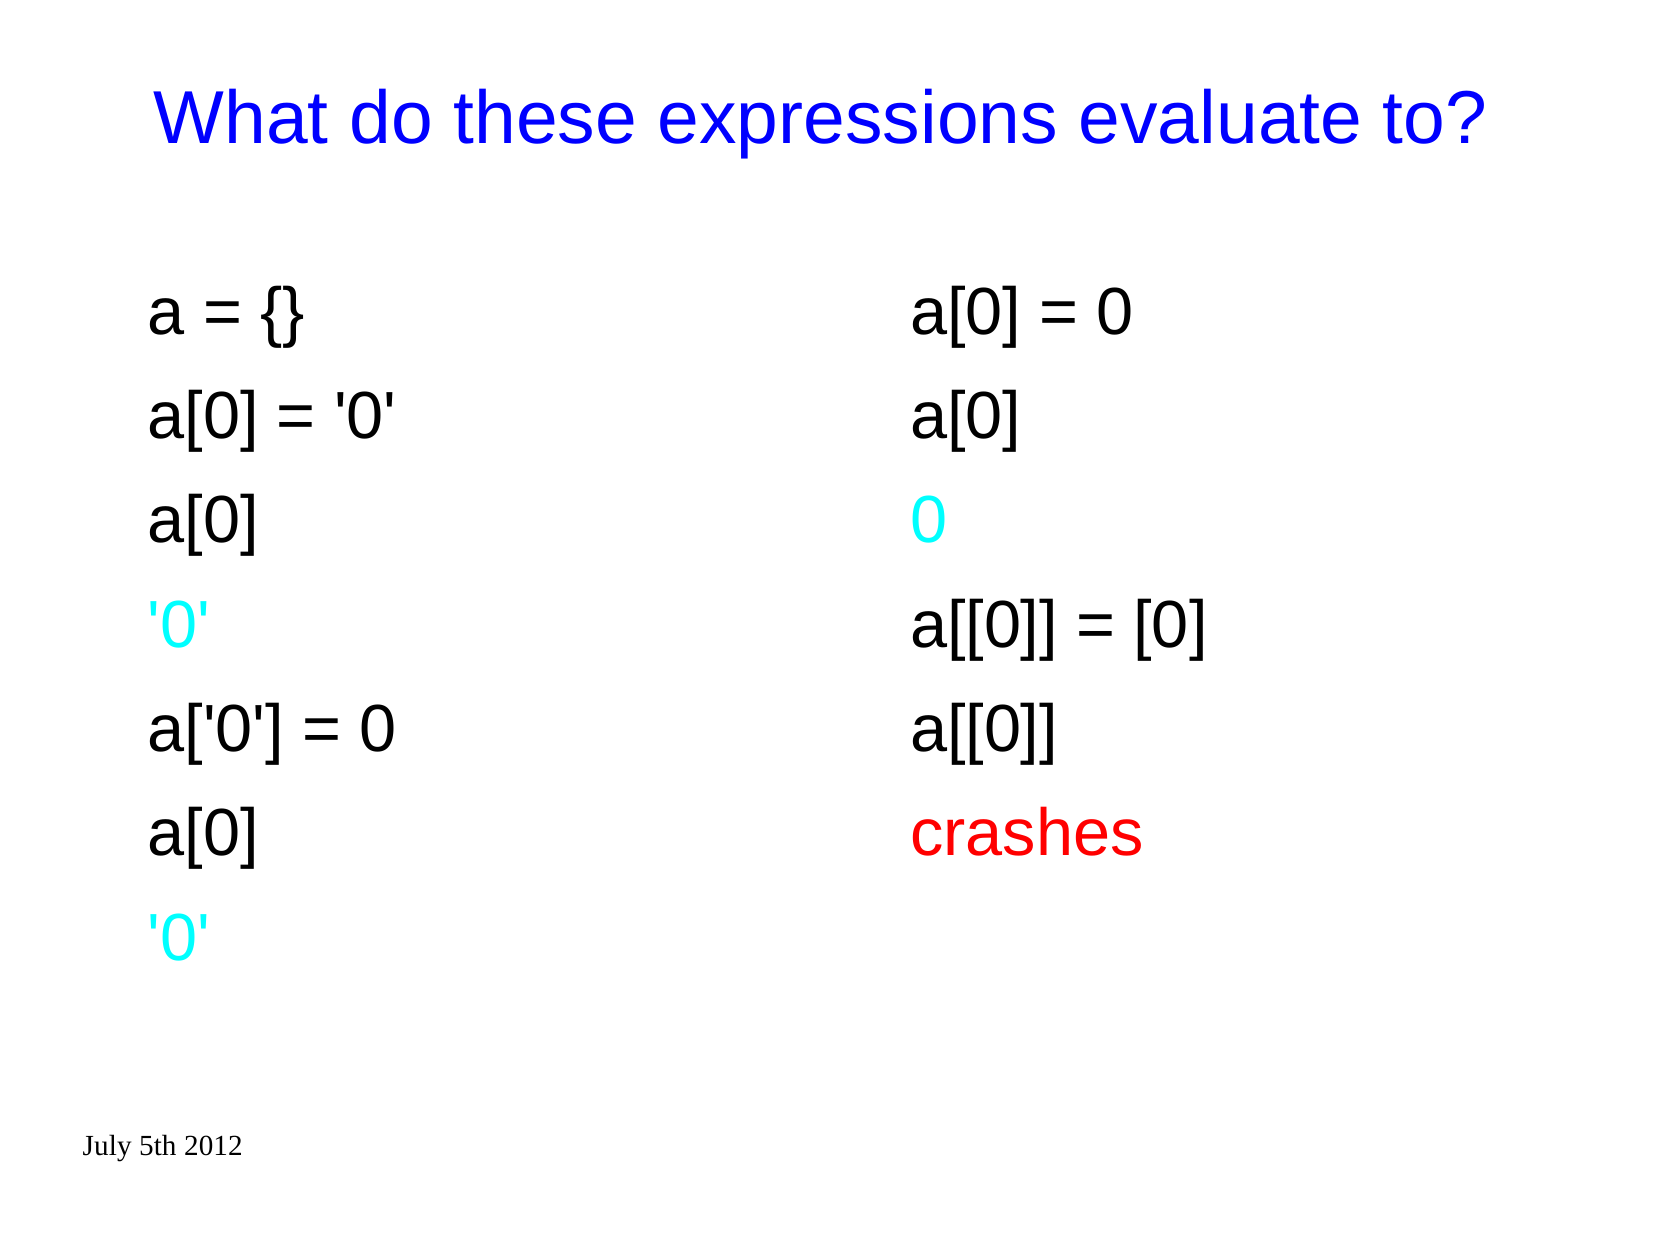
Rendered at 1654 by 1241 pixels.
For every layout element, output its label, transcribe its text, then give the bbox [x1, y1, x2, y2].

list a = {} a[0] = '0' a[0] '0' a['0'] = 0 a[0] '0' [76, 274, 803, 1093]
title What do these expressions evaluate to? [76, 58, 1565, 178]
list a[0] = 0 a[0] 0 a[[0]] = [0] a[[0]] crashes [839, 274, 1566, 1093]
